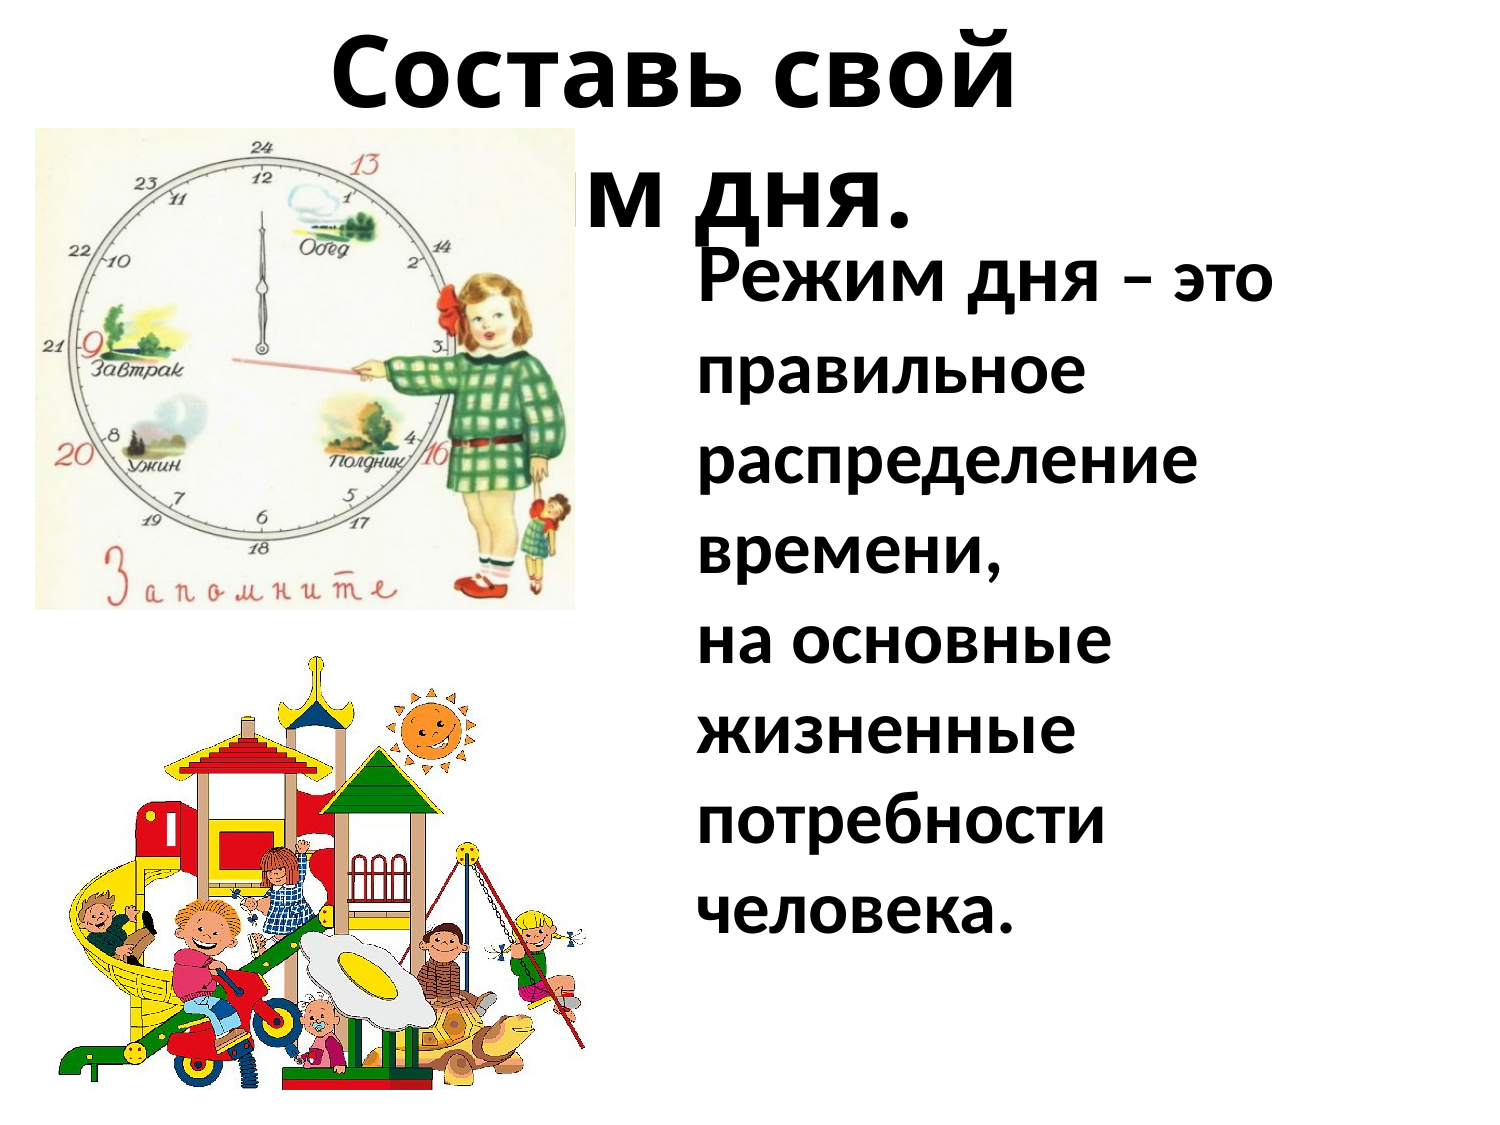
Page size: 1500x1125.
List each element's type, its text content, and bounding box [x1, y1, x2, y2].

text_box Составь свой режим дня. [287, 0, 1288, 255]
picture [35, 128, 575, 610]
text_box Режим дня – это правильное распределение времени, на основные жизненные потребности человека. [562, 210, 1465, 956]
picture [58, 656, 586, 1090]
